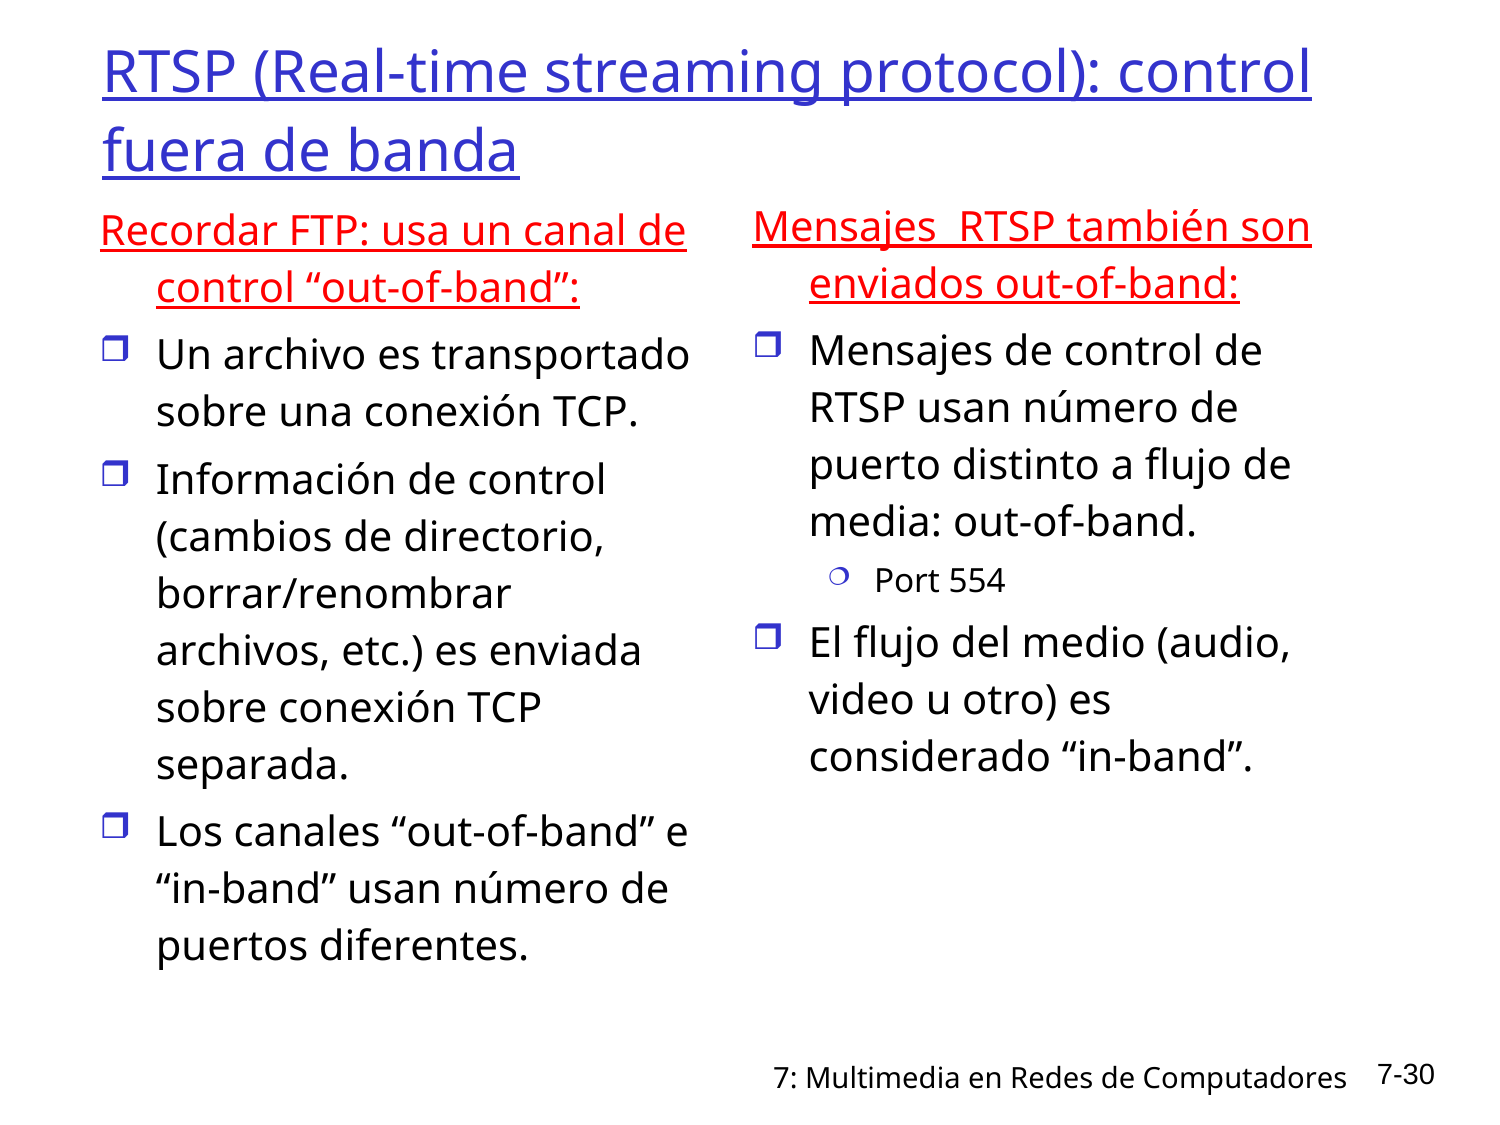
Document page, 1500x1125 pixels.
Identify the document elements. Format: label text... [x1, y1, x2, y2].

title RTSP (Real-time streaming protocol): control fuera de banda [87, 33, 1363, 185]
list Recordar FTP: usa un canal de control “out-of-band”: Un archivo es transportado sobre una conexión TCP. Información de control (cambios de directorio, borrar/renombrar archivos, etc.) es enviada sobre conexión TCP separada. Los canales “out-of-band” e “in-band” usan número de puertos diferentes. [84, 192, 710, 1039]
list Mensajes RTSP también son enviados out-of-band: Mensajes de control de RTSP usan número de puerto distinto a flujo de media: out-of-band. Port 554 El flujo del medio (audio, video u otro) es considerado “in-band”. [737, 188, 1363, 995]
